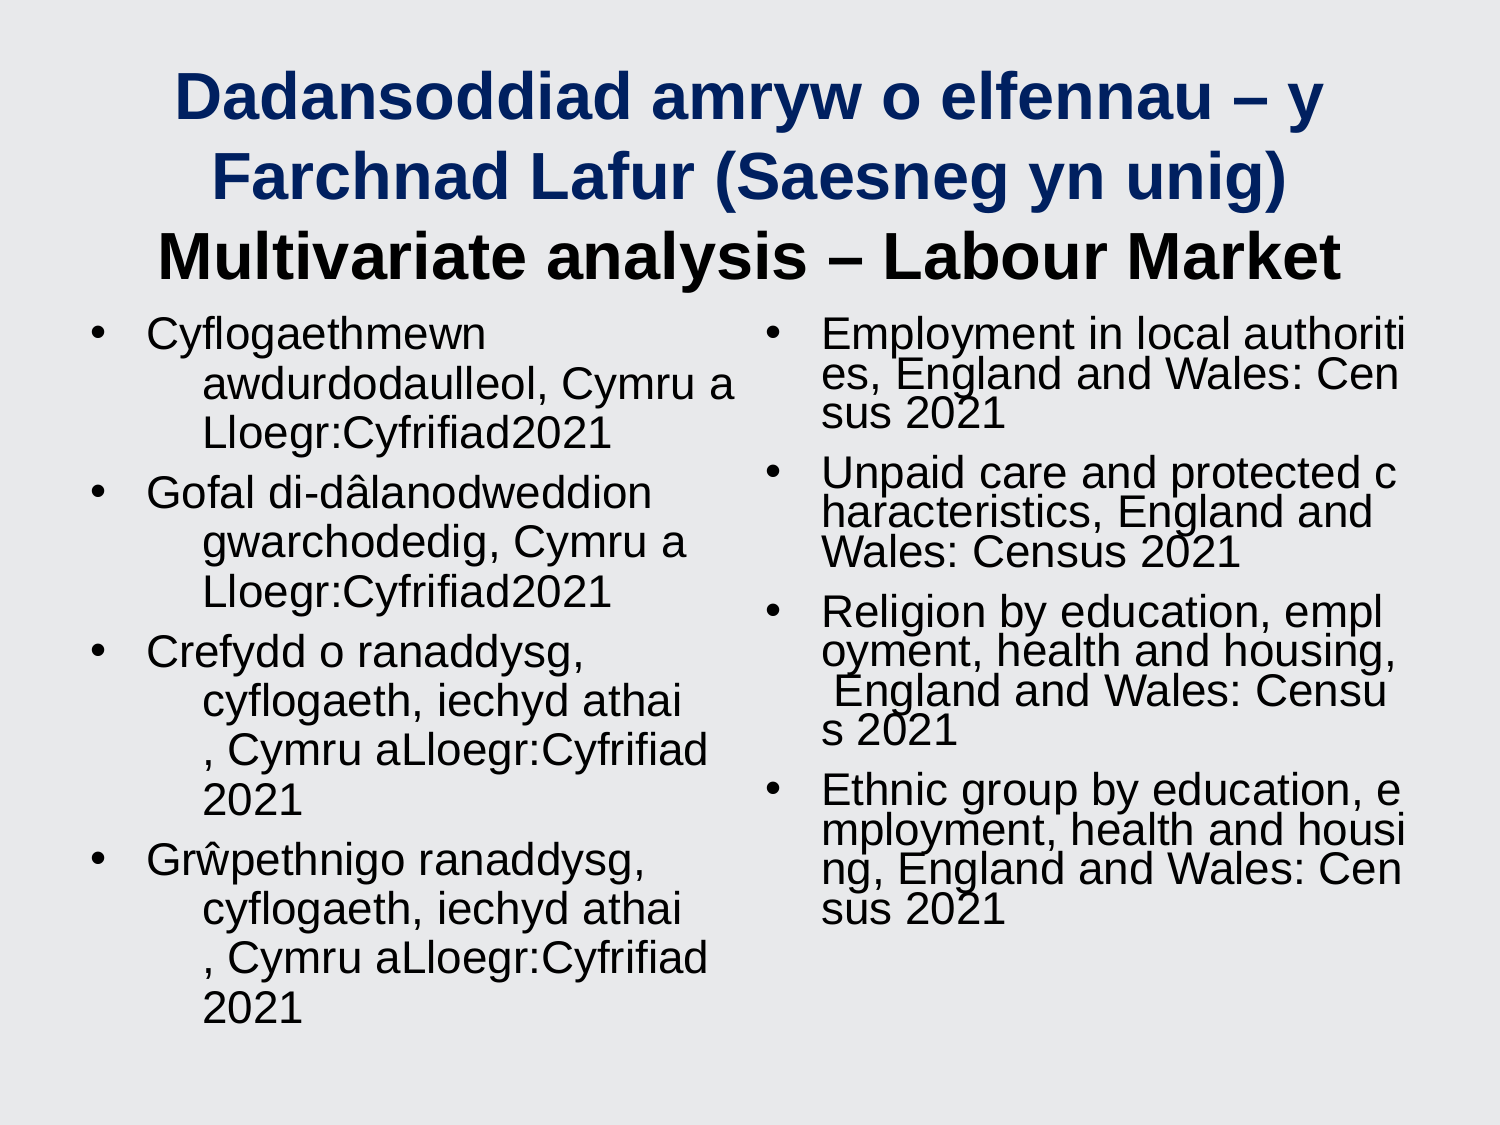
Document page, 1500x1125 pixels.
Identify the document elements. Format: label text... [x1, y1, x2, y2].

text_box Cyflogaeth mewn awdurdodau lleol, Cymru a Lloegr: Cyfrifiad 2021 Gofal di-dâl a nodweddion gwarchodedig, Cymru a Lloegr: Cyfrifiad 2021 Crefydd o ran addysg, cyflogaeth, iechyd a thai, Cymru a Lloegr: Cyfrifiad 2021 Grŵp ethnig o ran addysg, cyflogaeth, iechyd a thai, Cymru a Lloegr: Cyfrifiad 2021 [75, 302, 751, 1046]
list Employment in local authorities, England and Wales: Census 2021 Unpaid care and protected characteristics, England and Wales: Census 2021 Religion by education, employment, health and housing, England and Wales: Census 2021 Ethnic group by education, employment, health and housing, England and Wales: Census 2021 [751, 302, 1426, 1046]
title Dadansoddiad amryw o elfennau – y Farchnad Lafur (Saesneg yn unig) Multivariate analysis – Labour Market [75, 45, 1426, 233]
